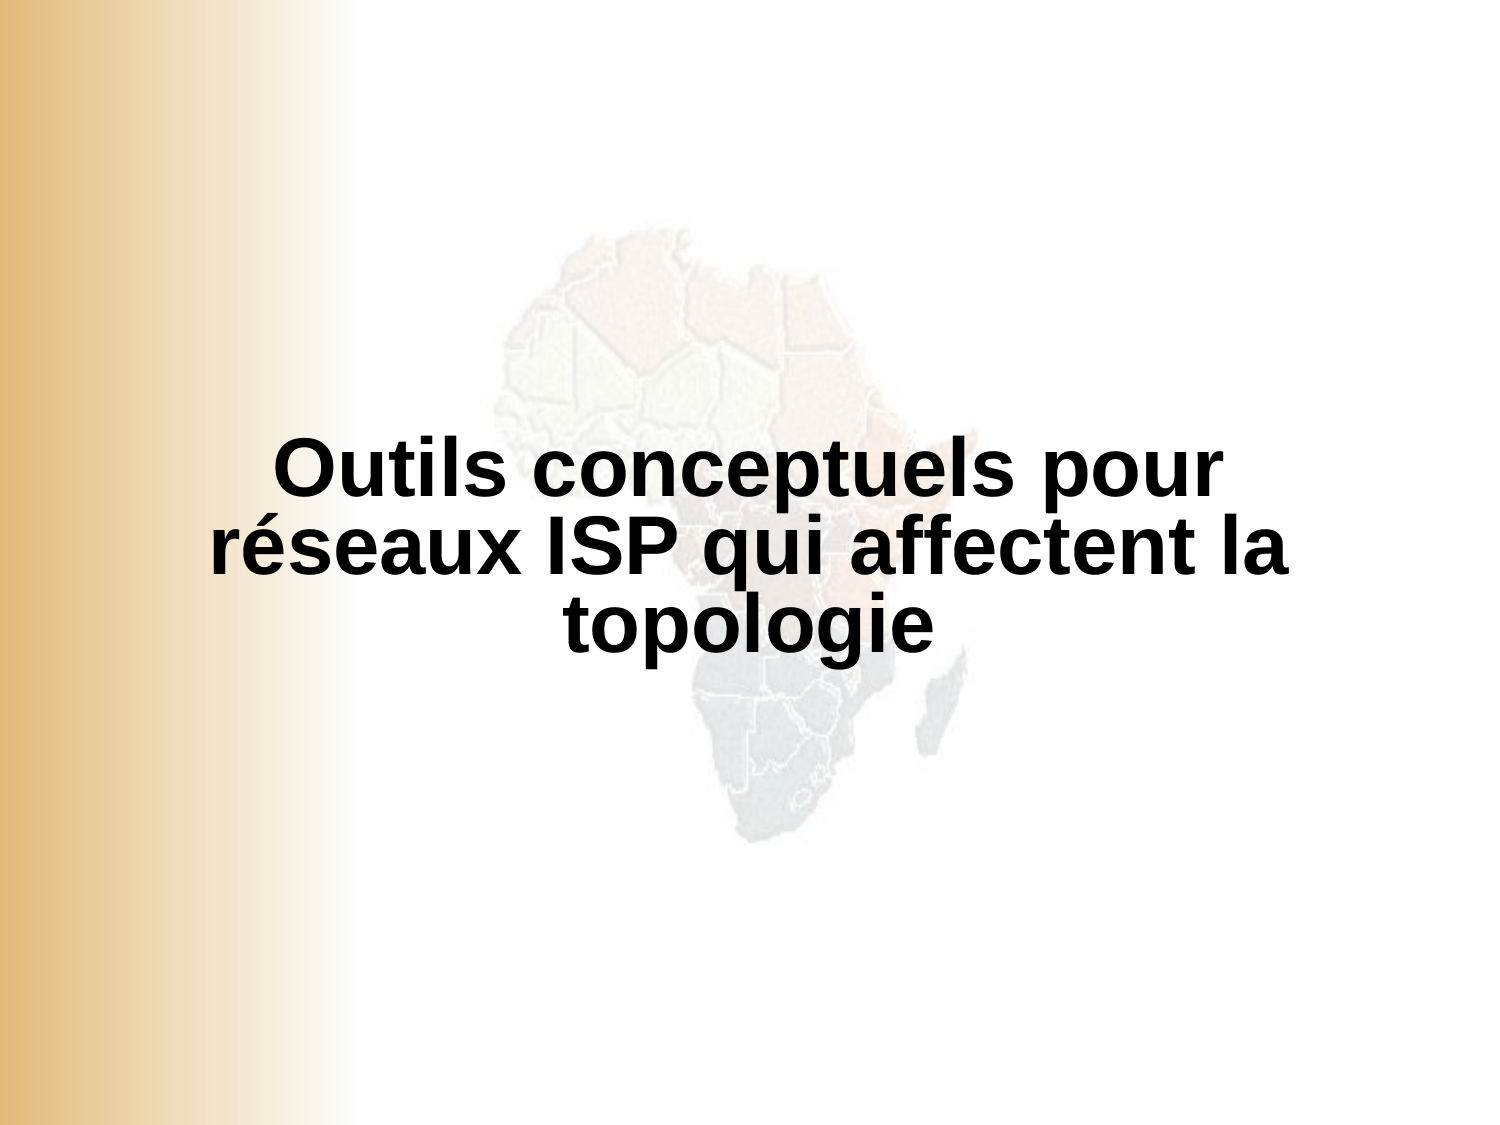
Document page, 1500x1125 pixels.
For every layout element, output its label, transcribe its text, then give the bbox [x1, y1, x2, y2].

title Outils conceptuels pour réseaux ISP qui affectent la topologie [109, 409, 1389, 694]
picture [0, 0, 1500, 1125]
